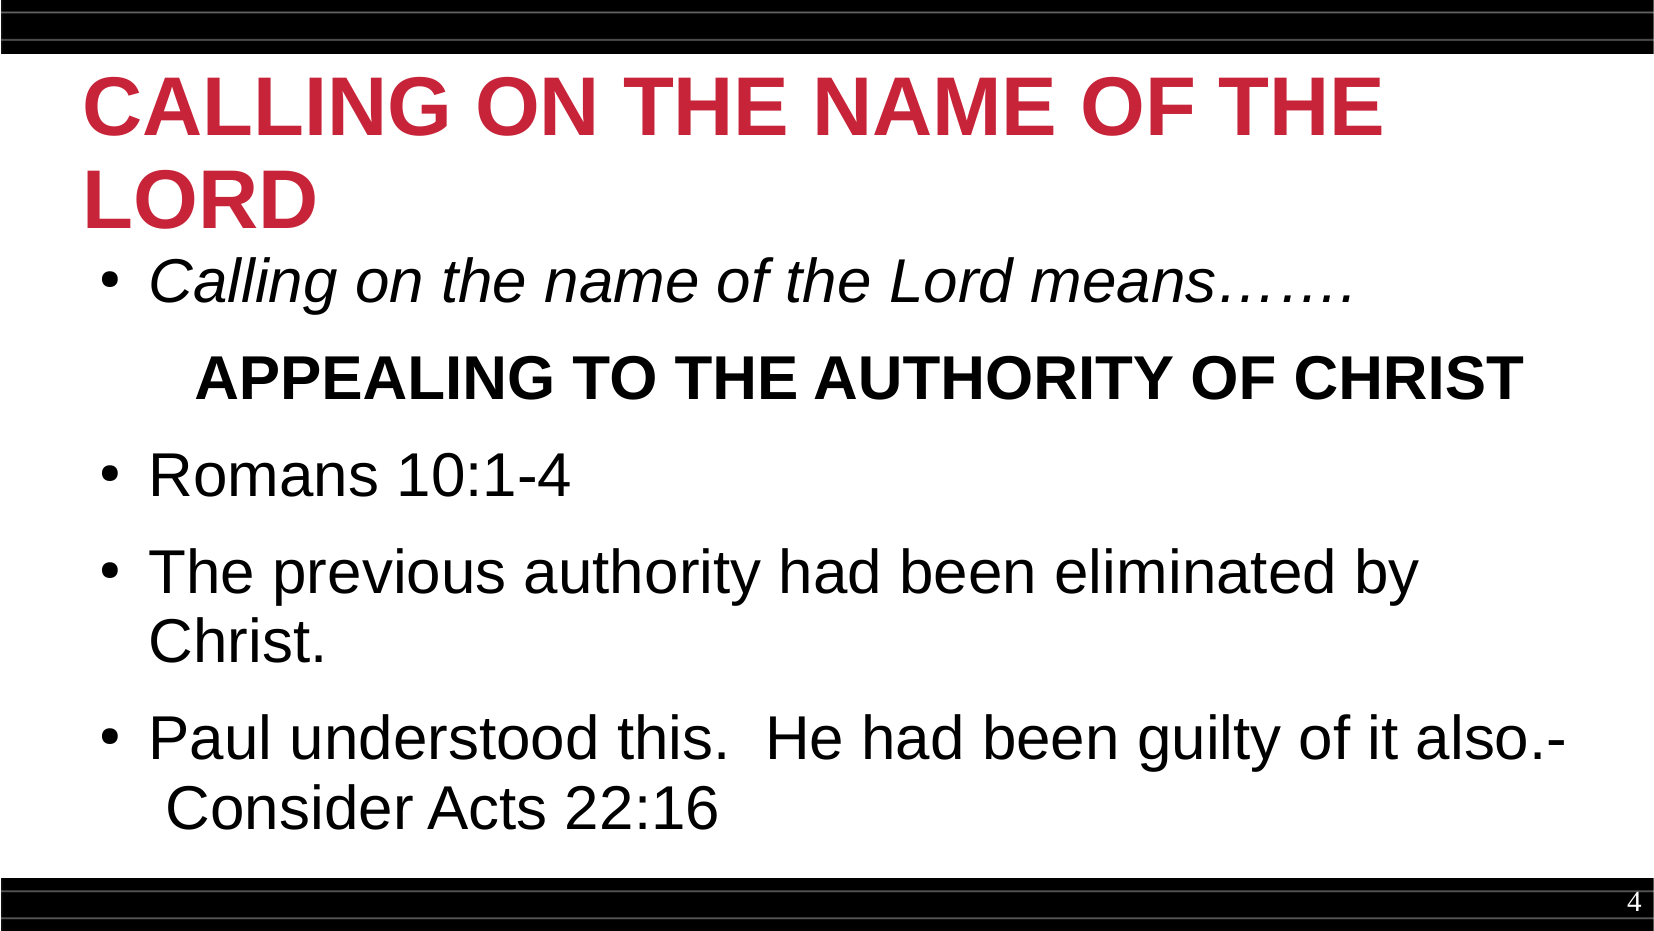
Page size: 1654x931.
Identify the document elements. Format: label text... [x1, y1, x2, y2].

title CALLING ON THE NAME OF THE LORD [82, 60, 1571, 246]
list Calling on the name of the Lord means……. APPEALING TO THE AUTHORITY OF CHRIST Romans 10:1-4 The previous authority had been eliminated by Christ. Paul understood this. He had been guilty of it also.- Consider Acts 22:16 [82, 246, 1571, 856]
picture [1, 878, 1654, 931]
picture [1, 0, 1654, 54]
